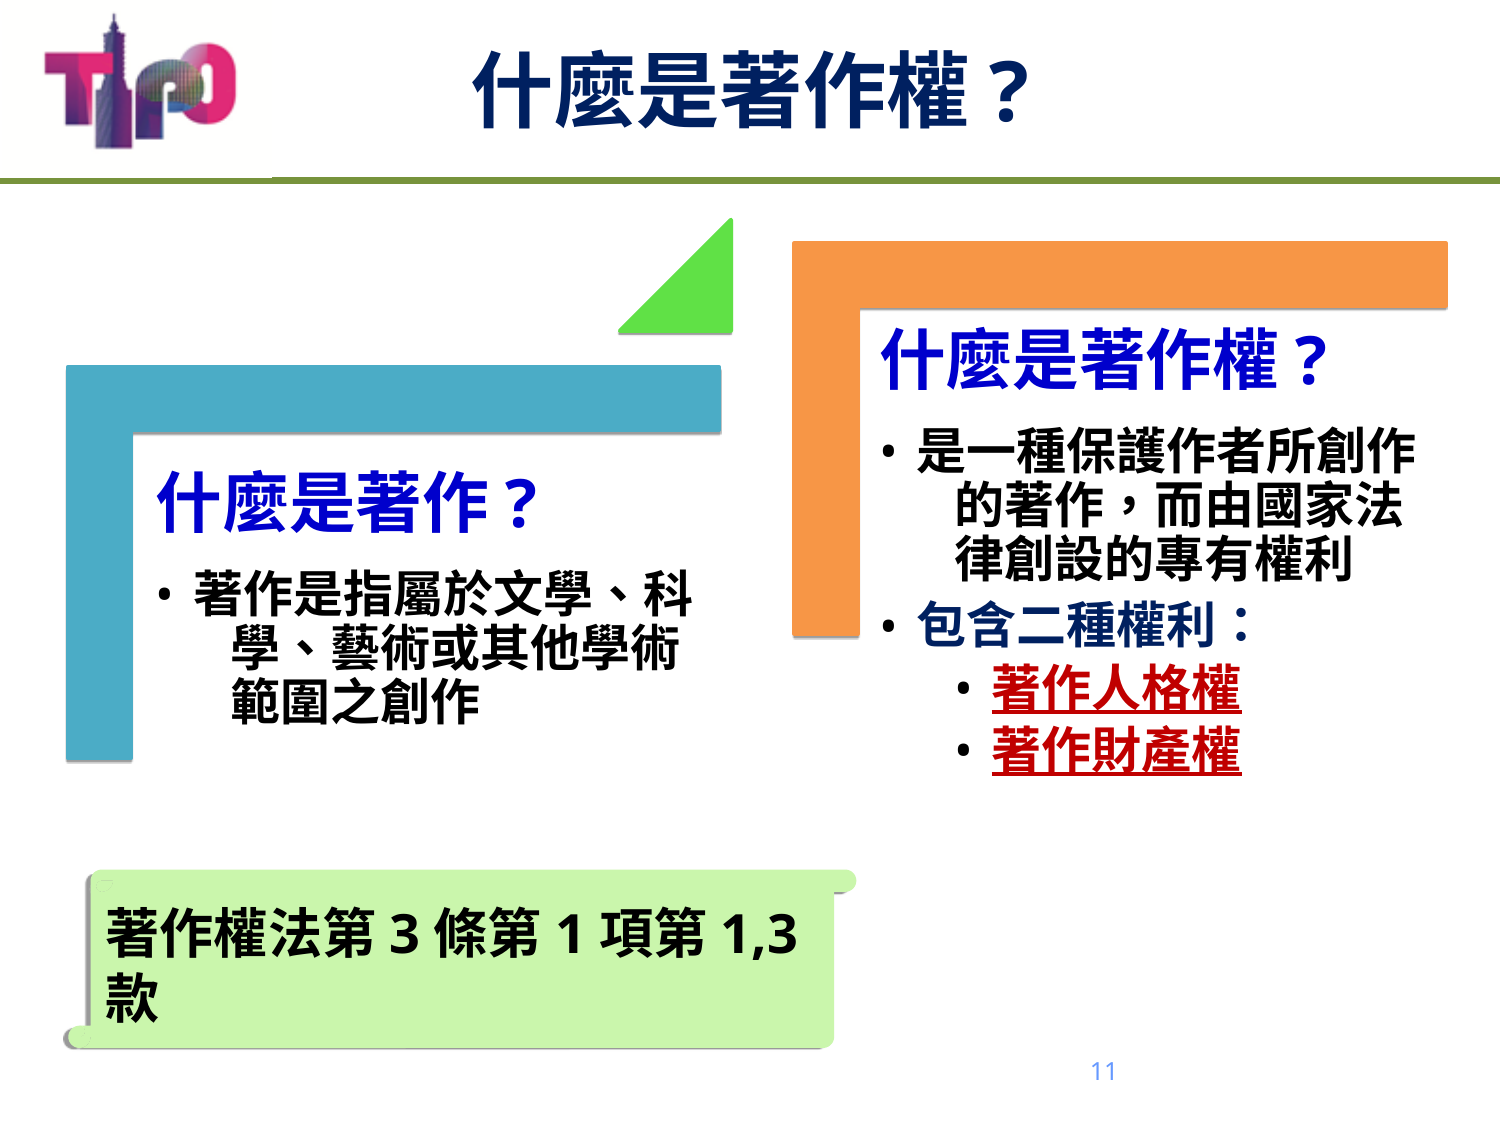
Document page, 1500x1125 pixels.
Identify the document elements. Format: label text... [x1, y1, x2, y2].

text_box [620, 219, 731, 331]
text_box 著作權法第3條第1項第1,3款 [68, 869, 857, 1049]
text_box [68, 366, 719, 759]
text_box [794, 242, 1446, 634]
text_box 什麼是著作? 著作是指屬於文學、科學、藝術或其他學術範圍之創作 [135, 450, 724, 869]
text_box 什麼是著作權? 是一種保護作者所創作的著作，而由國家法律創設的專有權利 包含二種權利： 著作人格權 著作財產權 [859, 307, 1447, 823]
title 什麼是著作權? [75, 30, 1426, 188]
text_box 11 [1074, 1042, 1426, 1103]
